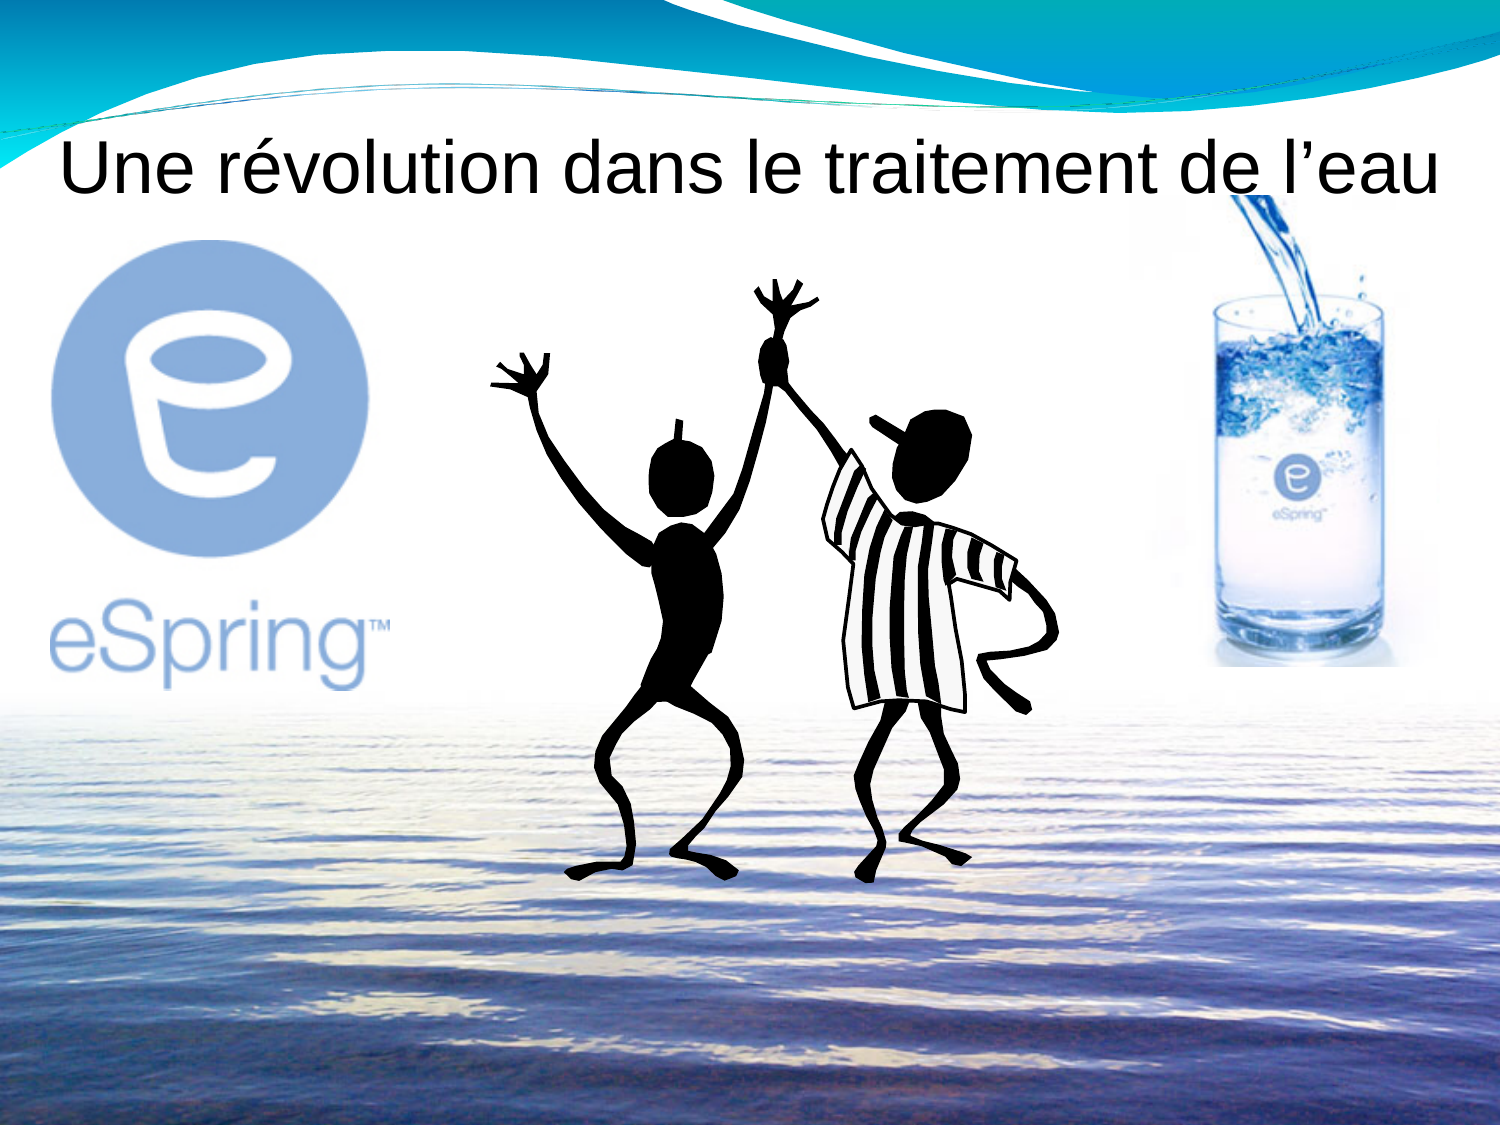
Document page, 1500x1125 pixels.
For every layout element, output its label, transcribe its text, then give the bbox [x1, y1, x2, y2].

picture [0, 216, 1500, 1125]
text_box Une révolution dans le traitement de l’eau [43, 110, 1458, 216]
